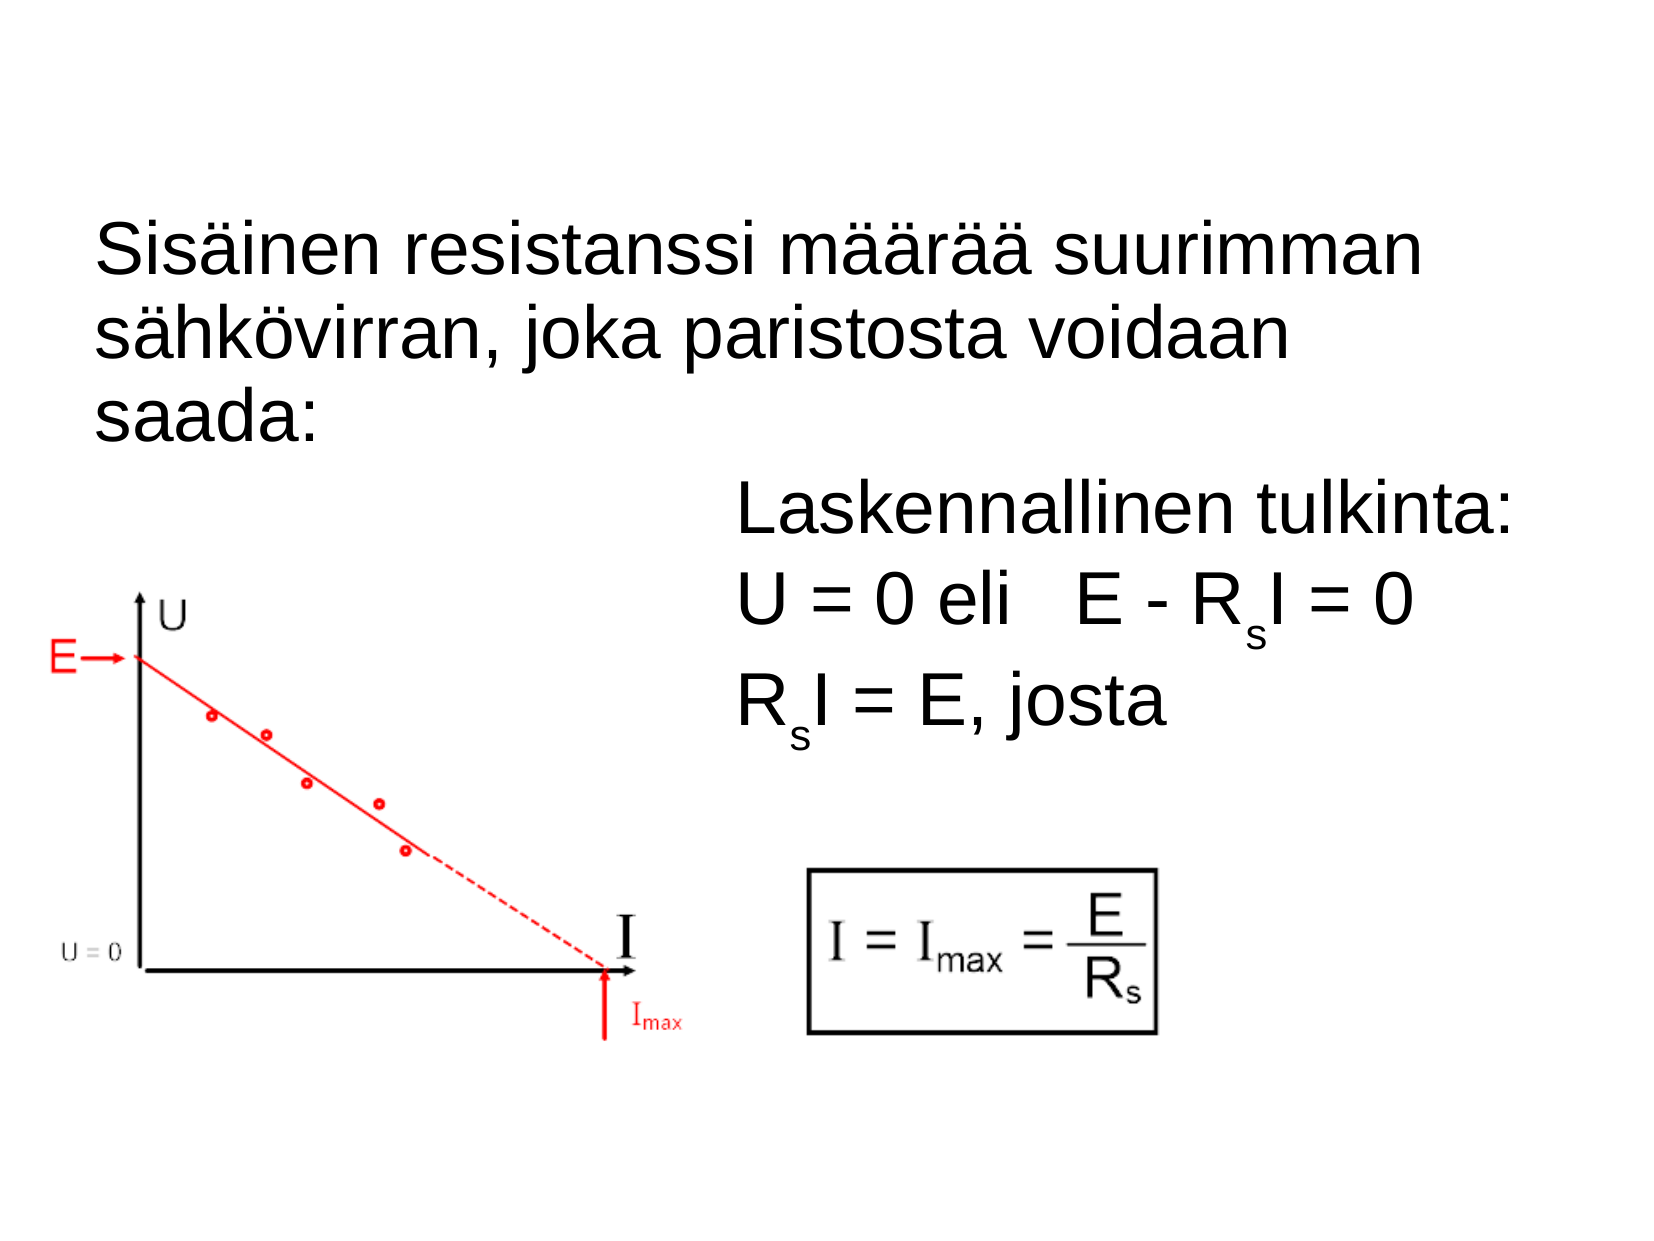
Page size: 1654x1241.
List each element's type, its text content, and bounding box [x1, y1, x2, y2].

picture [777, 803, 1193, 1069]
text_box Laskennallinen tulkinta: U = 0 eli E - RsI = 0 RsI = E, josta [720, 458, 1630, 1066]
picture [23, 556, 707, 1063]
text_box Sisäinen resistanssi määrää suurimman sähkövirran, joka paristosta voidaan saada: [79, 200, 1453, 473]
